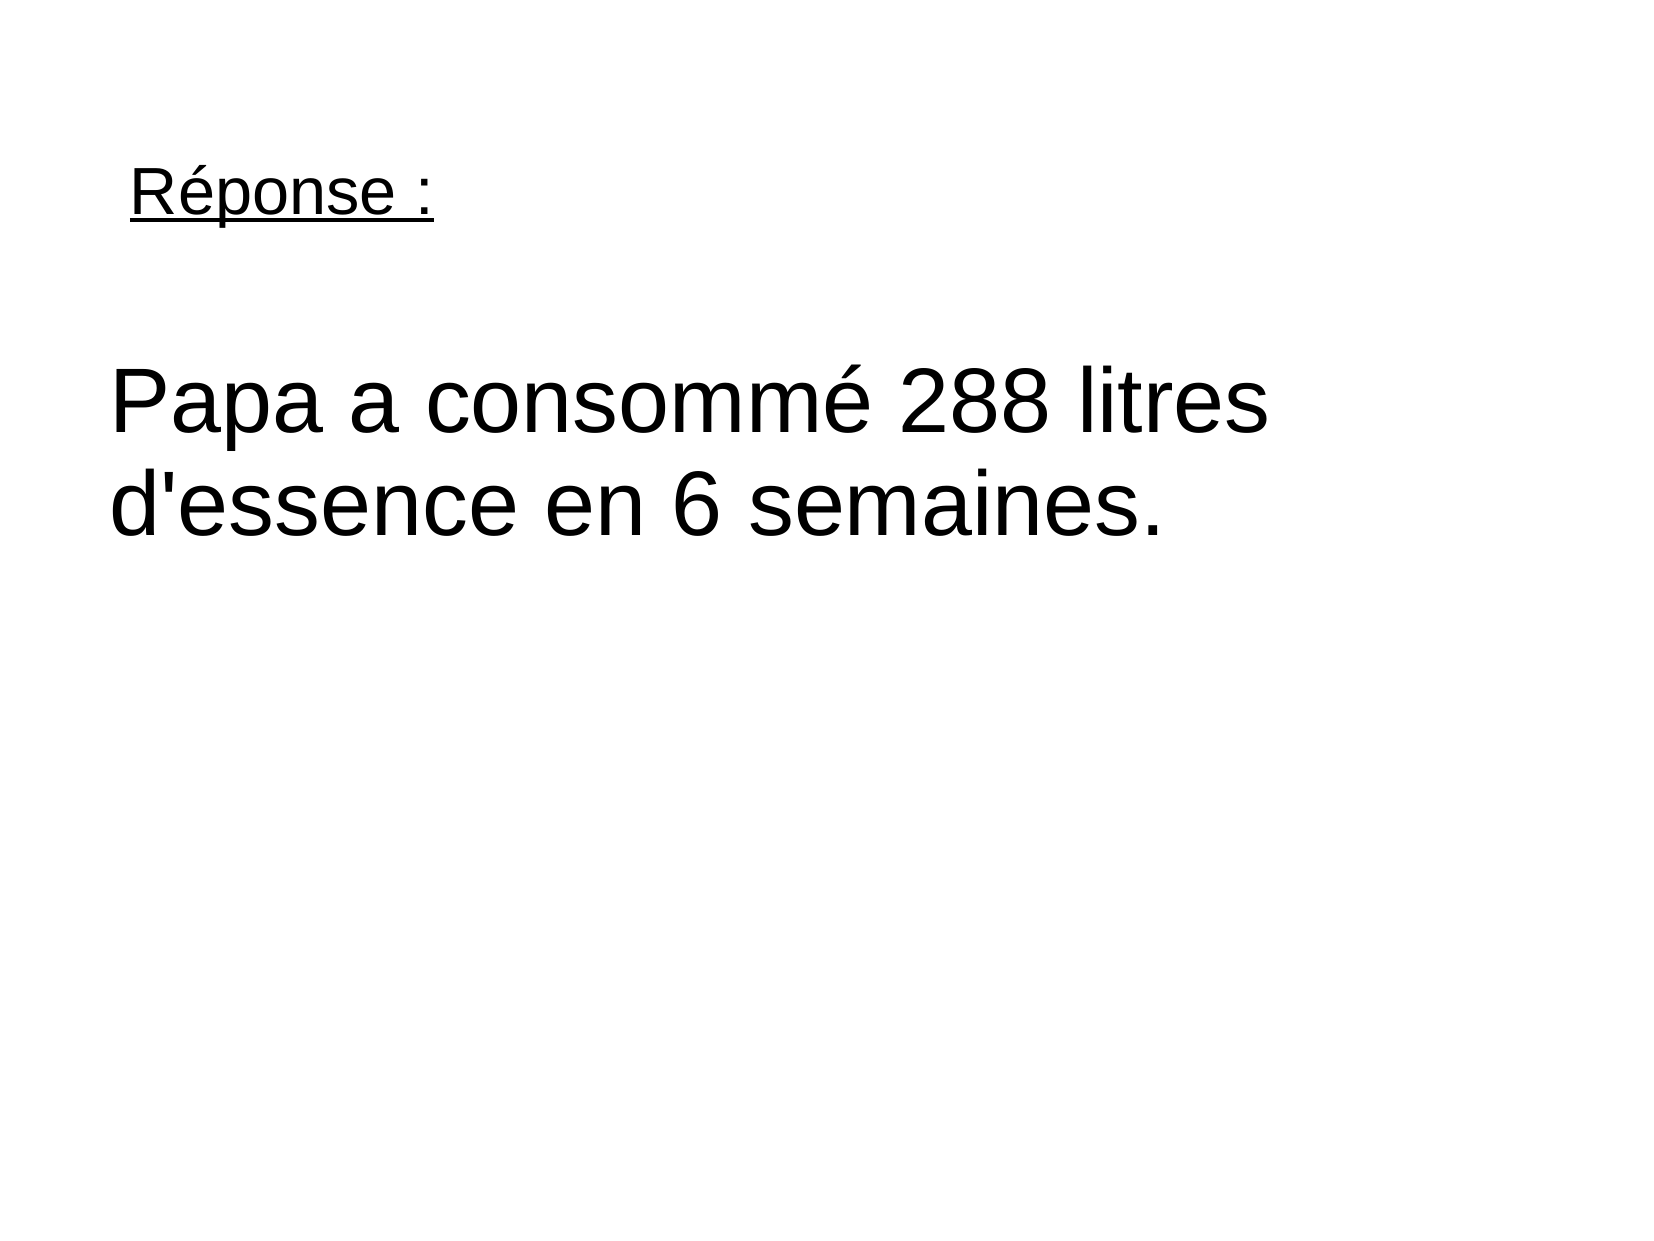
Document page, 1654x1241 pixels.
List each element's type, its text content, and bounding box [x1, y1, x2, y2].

list Réponse : [59, 49, 1548, 868]
text_box Papa a consommé 288 litres d'essence en 6 semaines. [94, 342, 1548, 563]
